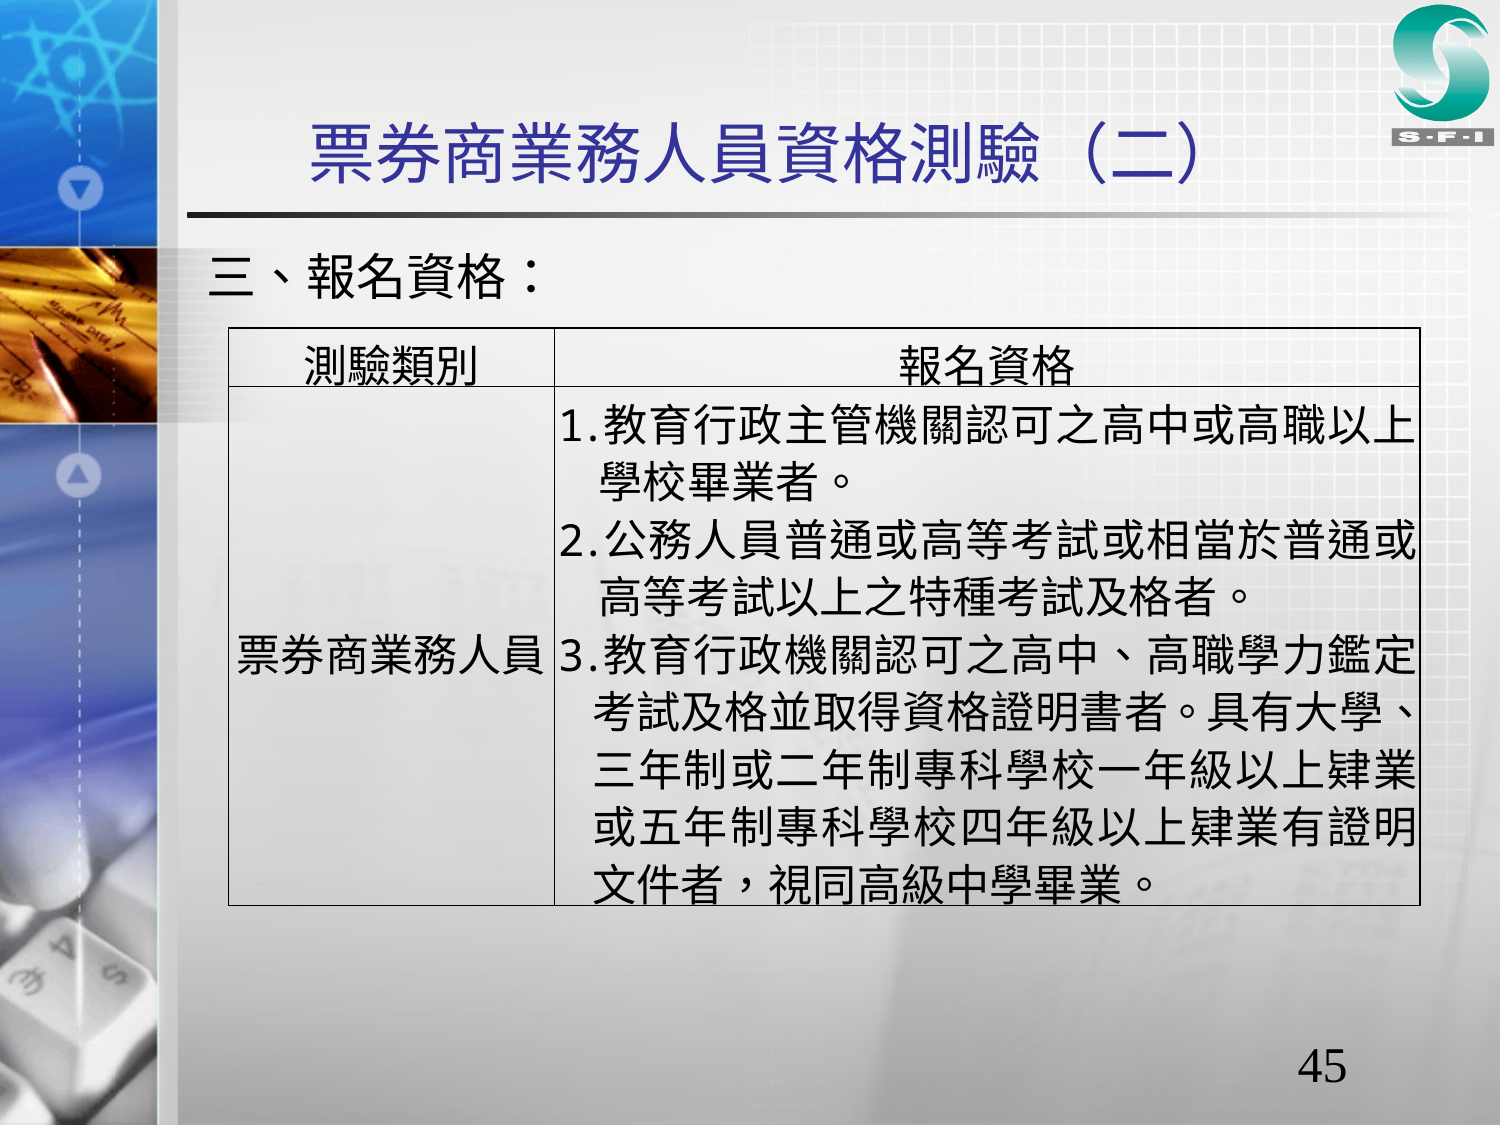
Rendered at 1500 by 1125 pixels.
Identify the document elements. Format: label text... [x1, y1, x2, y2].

text_box 三、報名資格： [191, 237, 869, 313]
title 票券商業務人員資格測驗（二） [188, 101, 1363, 201]
chart [161, 327, 1488, 942]
picture [0, 0, 1500, 1125]
